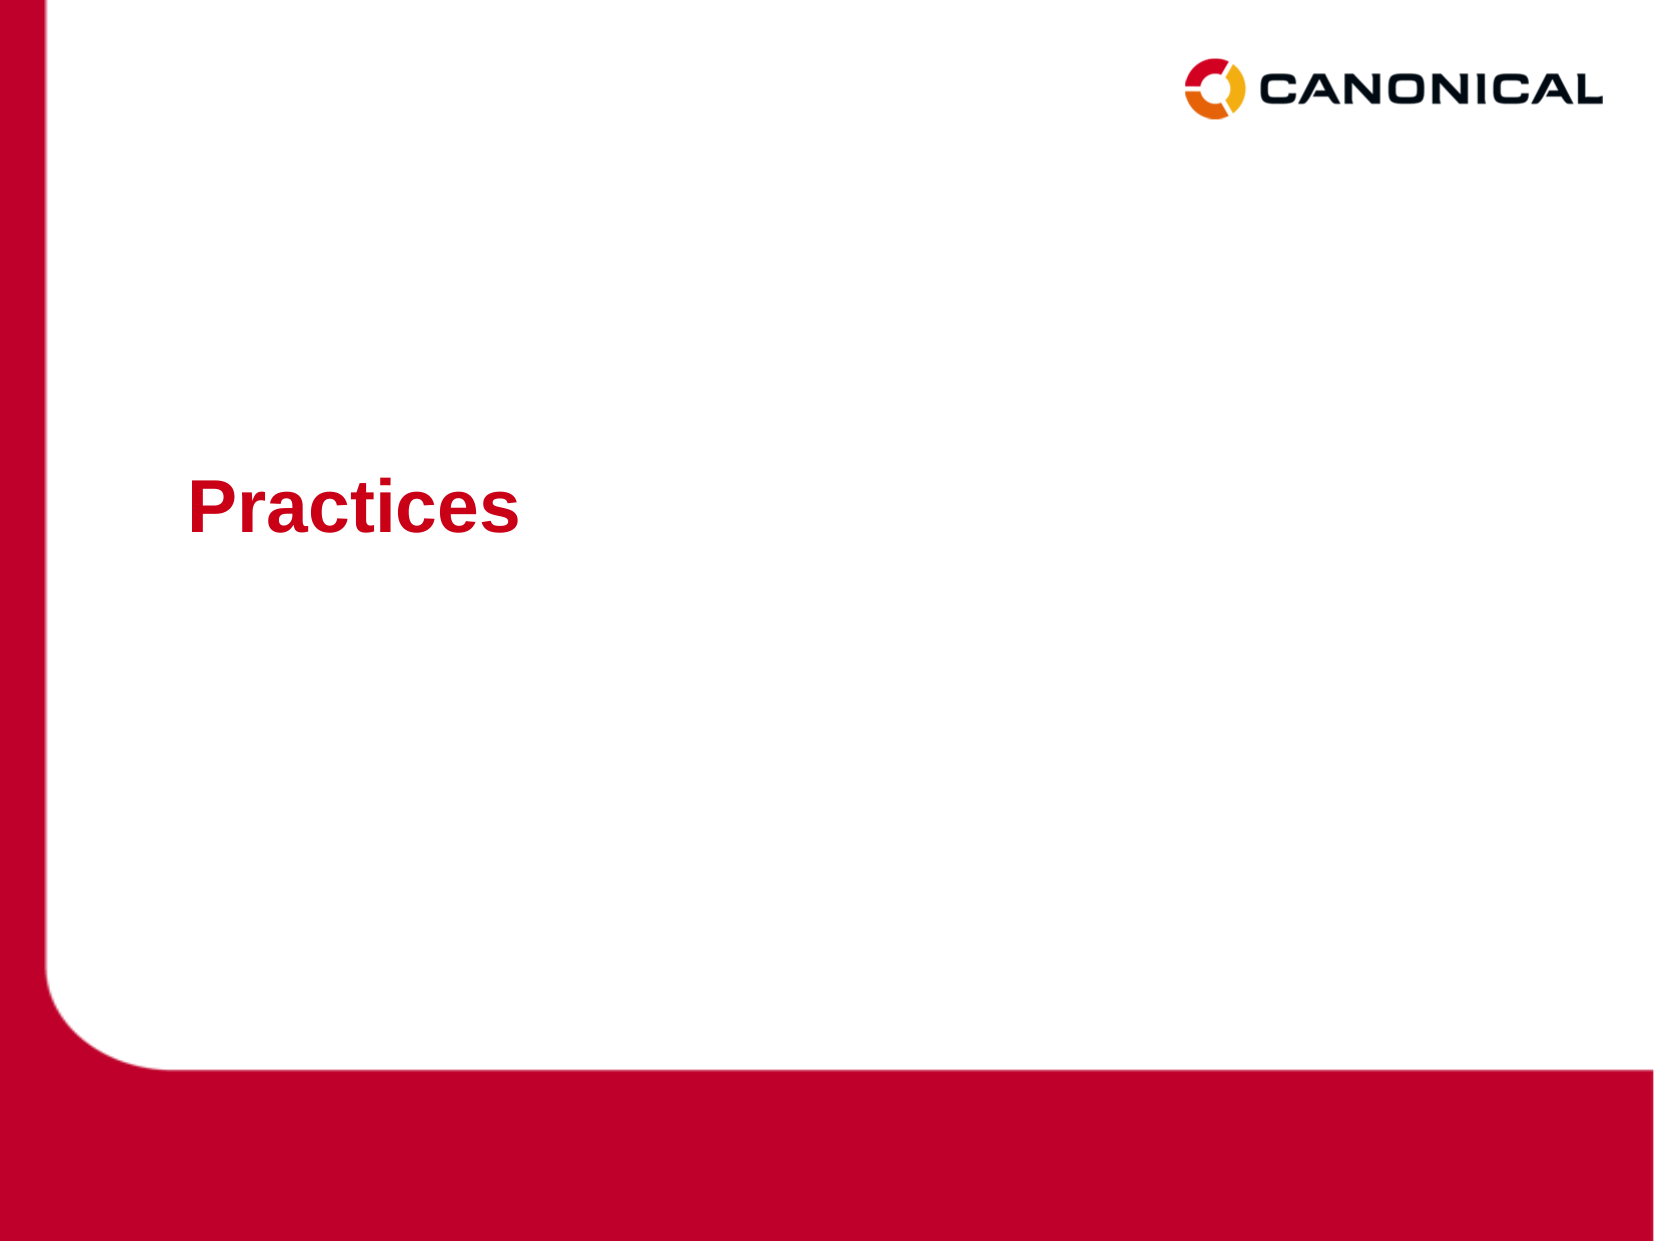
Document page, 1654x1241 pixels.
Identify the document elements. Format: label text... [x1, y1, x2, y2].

picture [0, 0, 1654, 1241]
title Practices [187, 150, 1571, 863]
